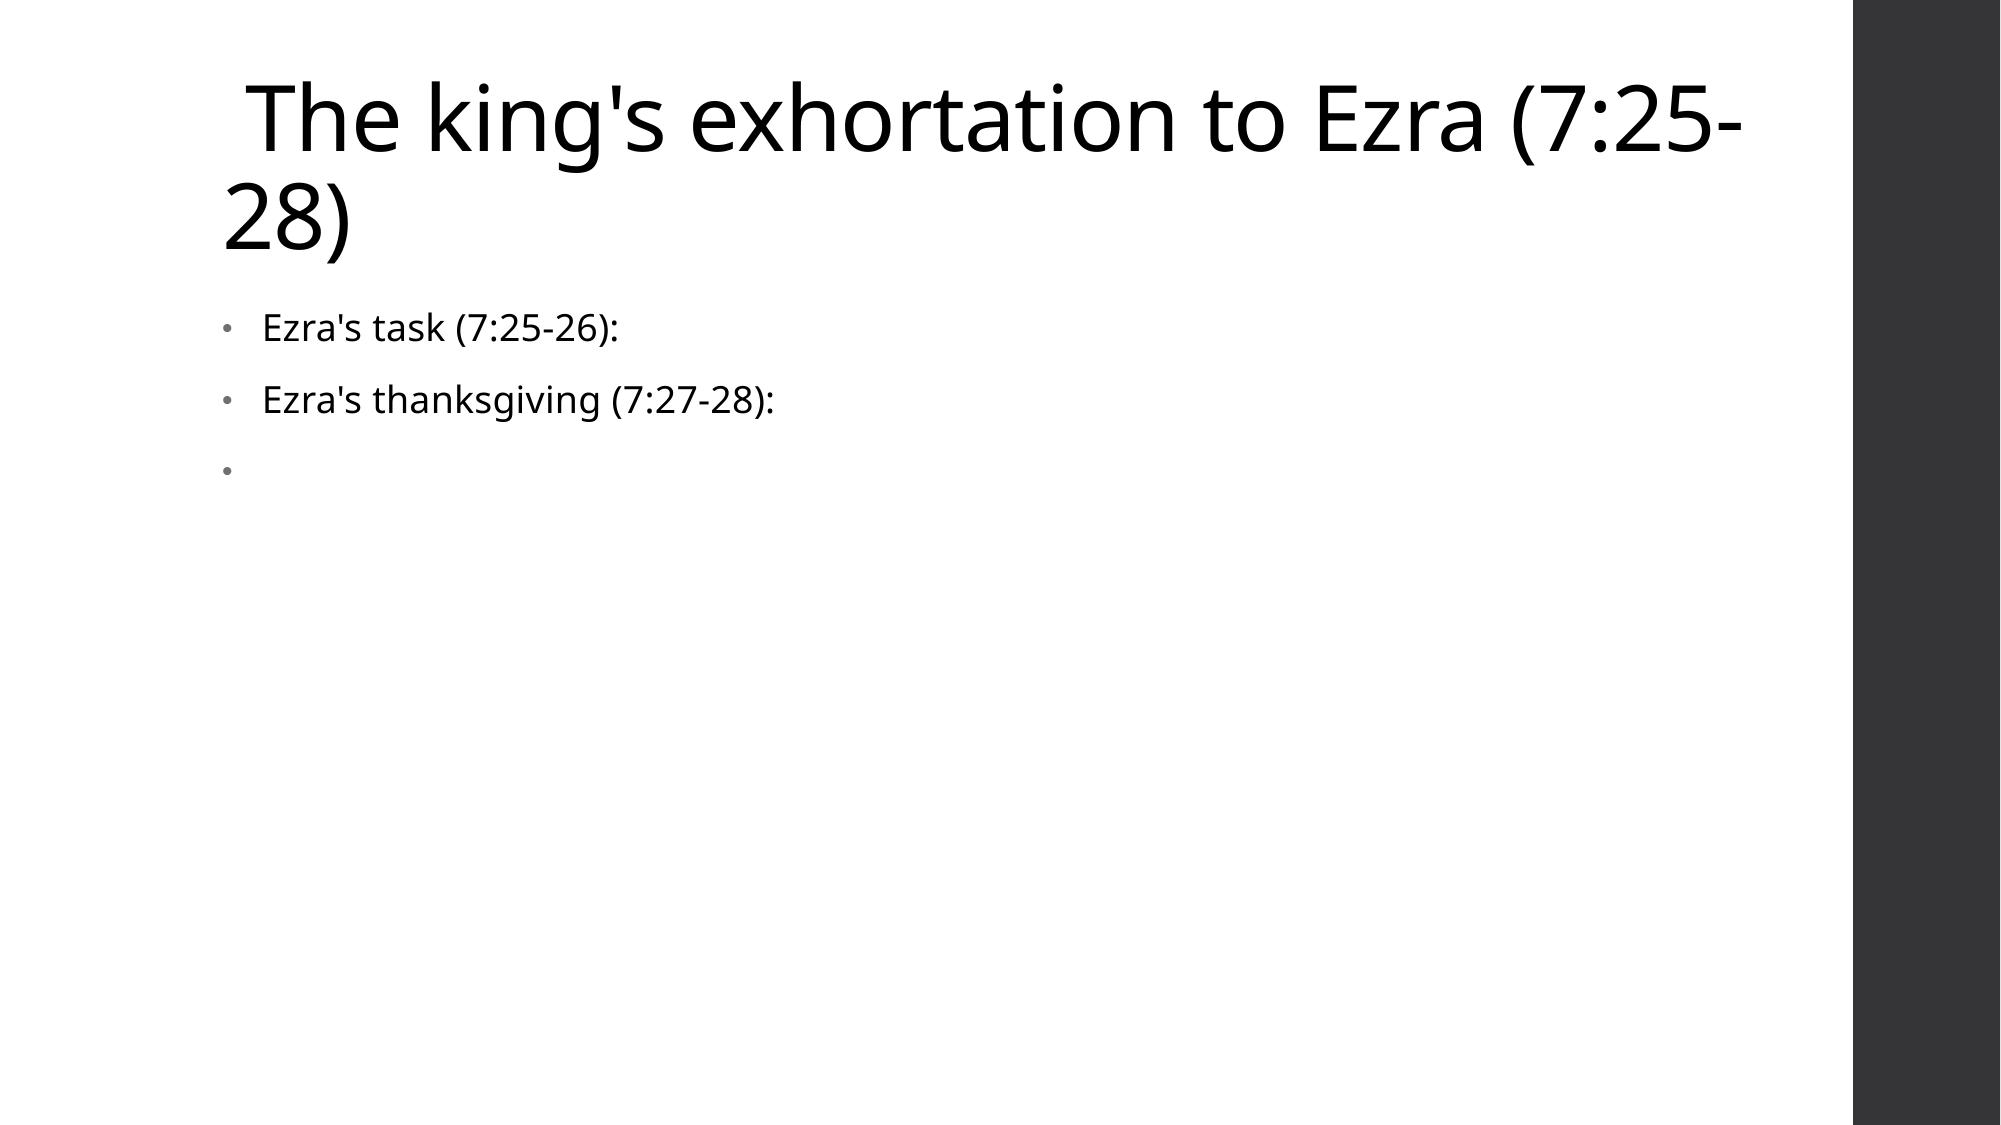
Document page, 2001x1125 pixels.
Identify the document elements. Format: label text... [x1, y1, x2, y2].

title The king's exhortation to Ezra (7:25-28) [206, 60, 1797, 278]
list Ezra's task (7:25-26): Ezra's thanksgiving (7:27-28): [206, 299, 1617, 1014]
